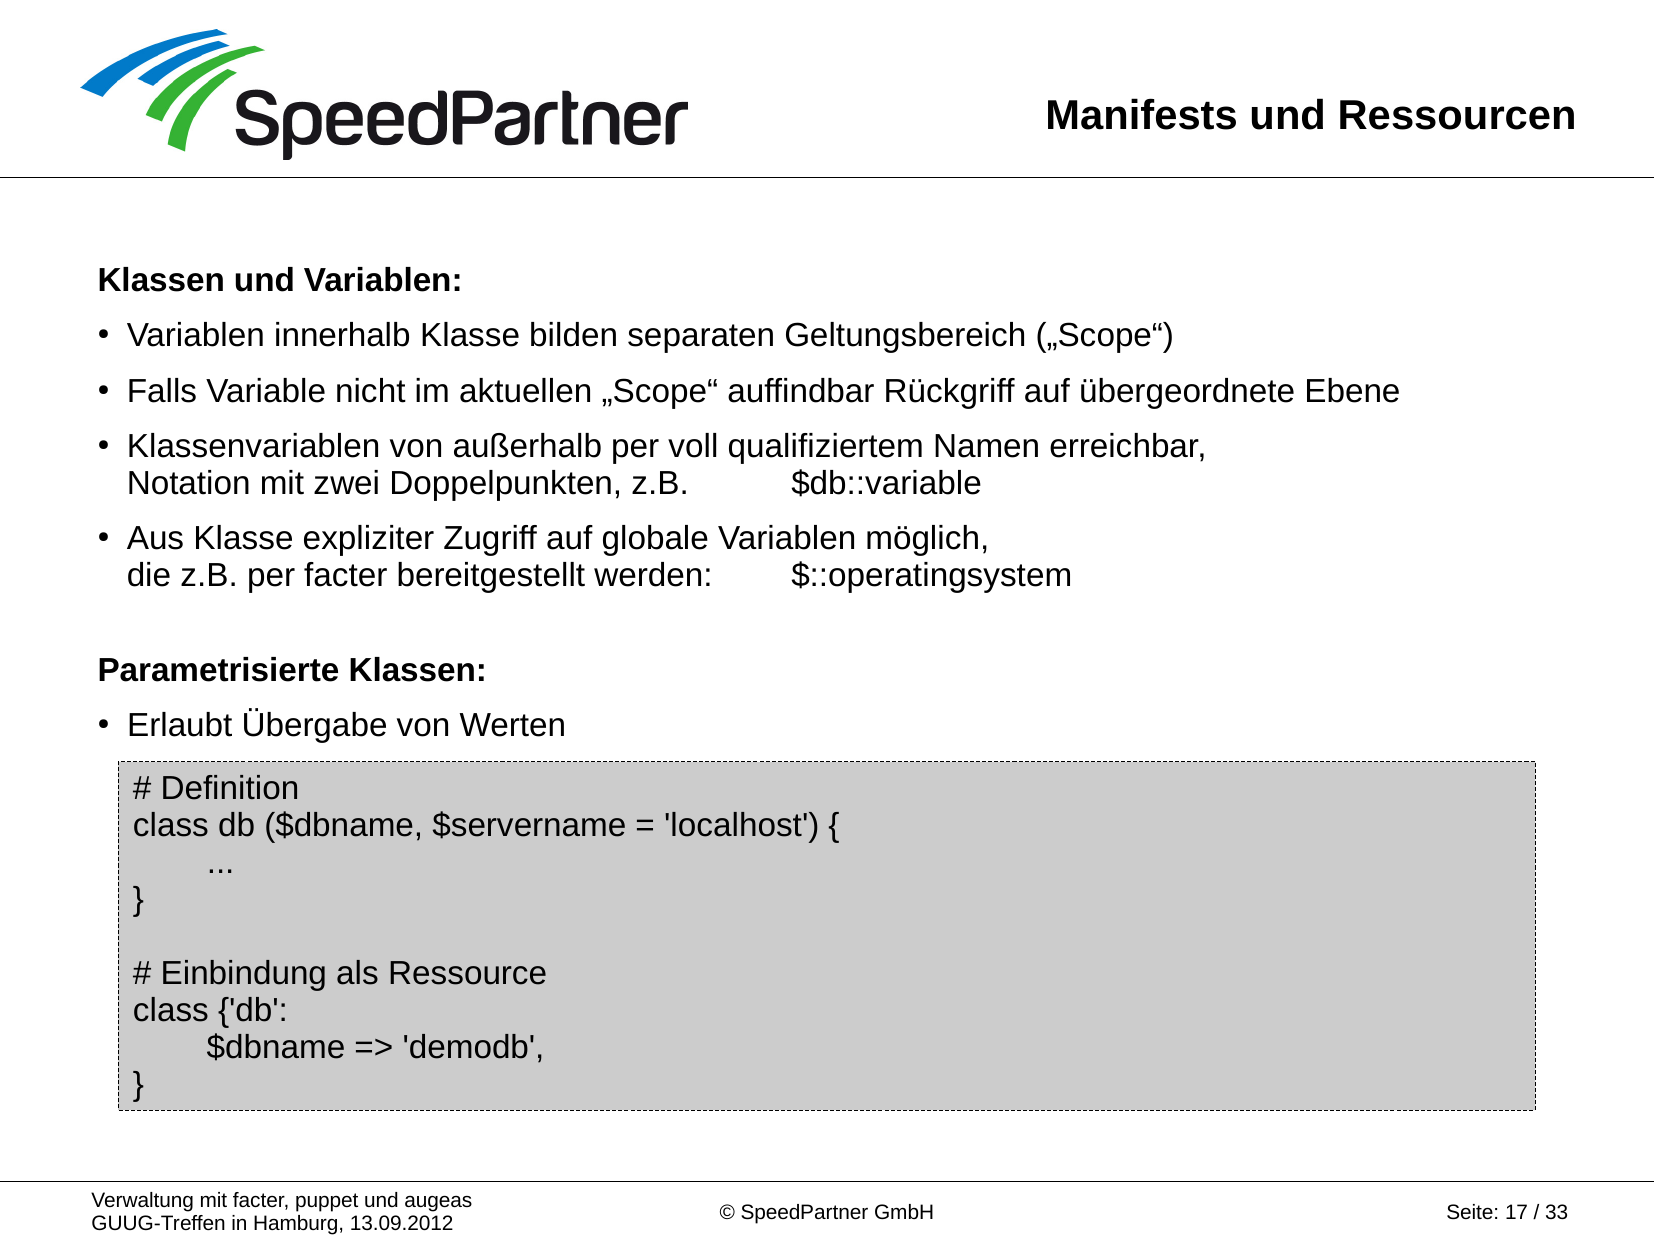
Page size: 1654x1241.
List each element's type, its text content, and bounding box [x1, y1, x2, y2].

picture [80, 29, 688, 160]
text_box Klassen und Variablen: Variablen innerhalb Klasse bilden separaten Geltungsbereich („Scope“) Falls Variable nicht im aktuellen „Scope“ auffindbar Rückgriff auf übergeordnete Ebene Klassenvariablen von außerhalb per voll qualifiziertem Namen erreichbar, Notation mit zwei Doppelpunkten, z.B. $db::variable Aus Klasse expliziter Zugriff auf globale Variablen möglich, die z.B. per facter bereitgestellt werden: $::operatingsystem [82, 752, 1565, 1177]
text_box Klassen und Variablen: Variablen innerhalb Klasse bilden separaten Geltungsbereich („Scope“) Falls Variable nicht im aktuellen „Scope“ auffindbar Rückgriff auf übergeordnete Ebene Klassenvariablen von außerhalb per voll qualifiziertem Namen erreichbar, Notation mit zwei Doppelpunkten, z.B. $db::variable Aus Klasse expliziter Zugriff auf globale Variablen möglich, die z.B. per facter bereitgestellt werden: $::operatingsystem [82, 253, 1565, 643]
title Manifests und Ressourcen [590, 70, 1577, 160]
text_box # Definition class db ($dbname, $servername = 'localhost') { ... } # Einbindung als Ressource class {'db': $dbname => 'demodb', } [118, 761, 1536, 1111]
text_box Parametrisierte Klassen: Erlaubt Übergabe von Werten [82, 643, 1565, 752]
